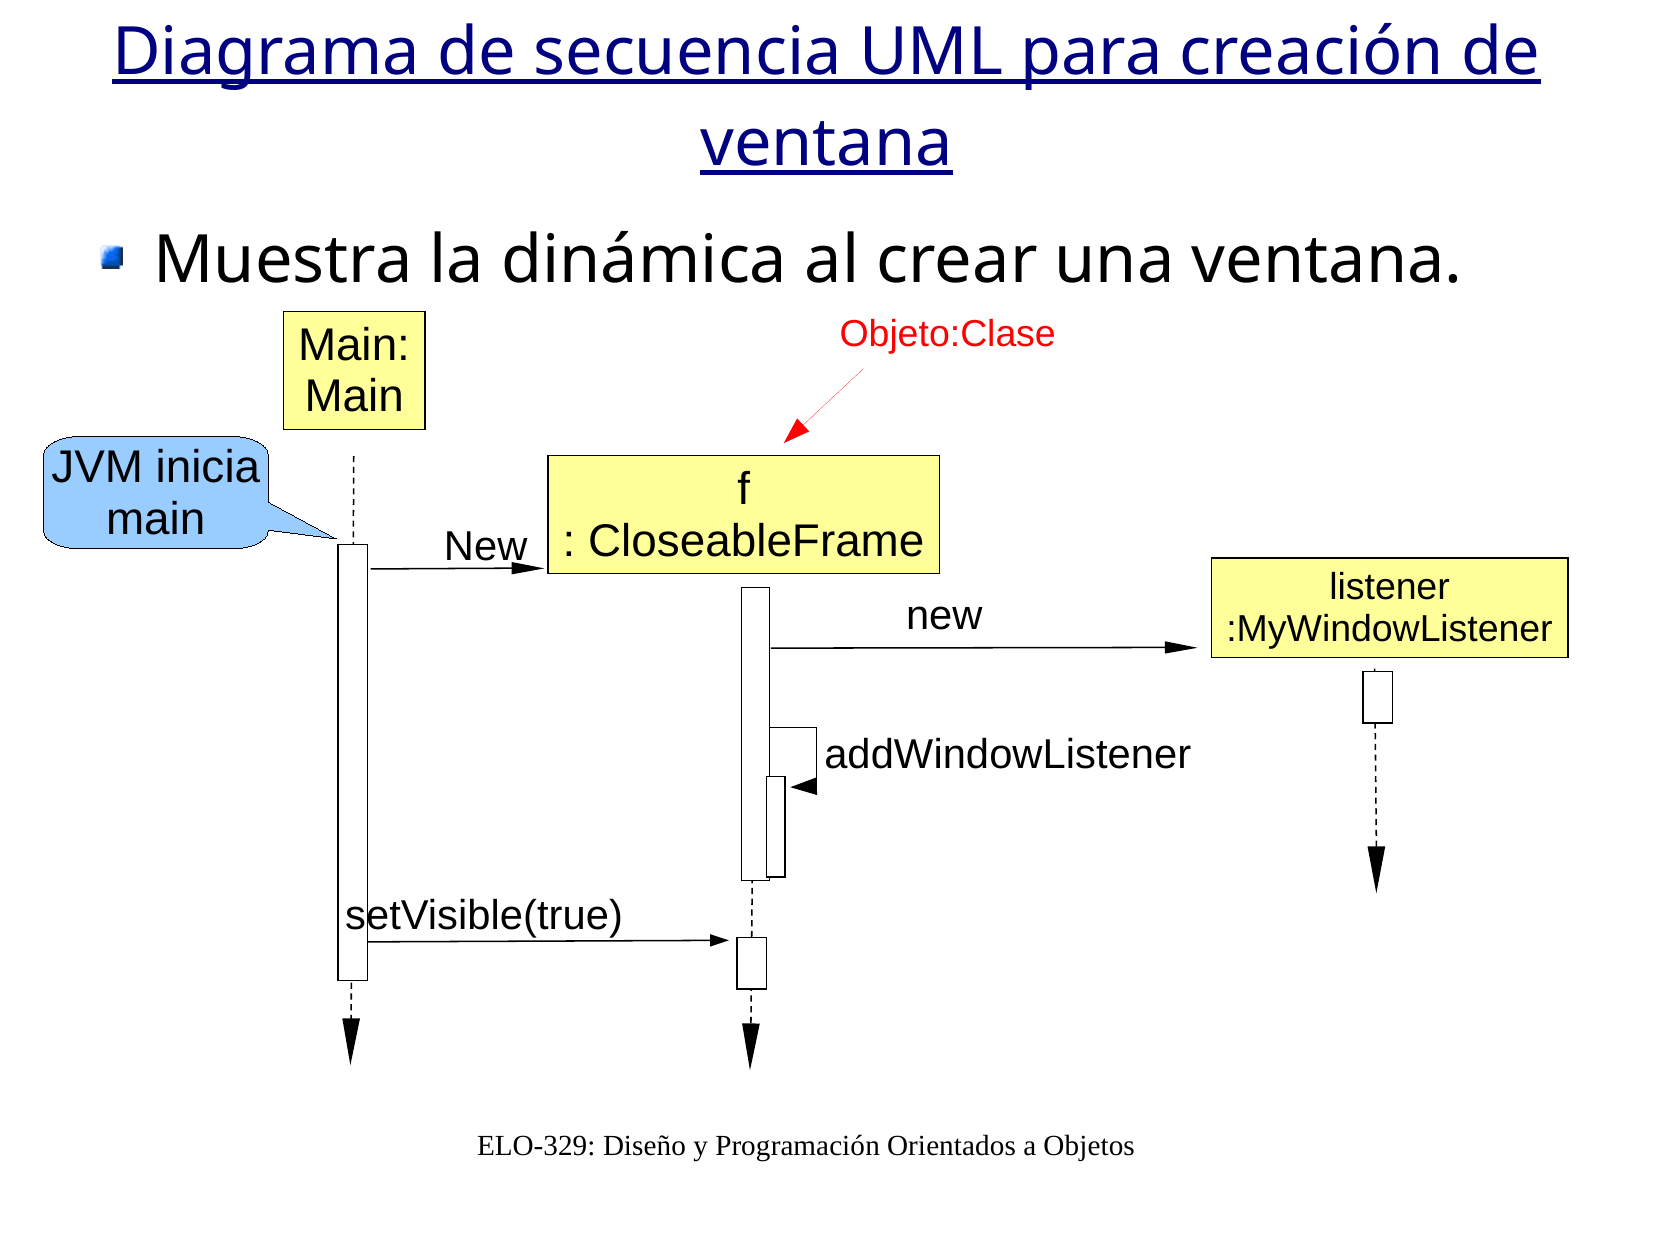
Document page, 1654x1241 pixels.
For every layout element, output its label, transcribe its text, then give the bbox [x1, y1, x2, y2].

text_box addWindowListener [809, 723, 1207, 786]
list Muestra la dinámica al crear una ventana. [82, 185, 1571, 369]
text_box [741, 587, 786, 881]
text_box [338, 947, 368, 981]
text_box Objeto:Clase [824, 304, 1117, 367]
text_box [1362, 671, 1393, 724]
text_box [338, 544, 368, 884]
text_box Main: Main [283, 311, 426, 430]
title Diagrama de secuencia UML para creación de ventana [82, 19, 1571, 168]
text_box setVisible(true) [330, 884, 639, 947]
text_box f : CloseableFrame [547, 455, 940, 574]
text_box New [429, 515, 555, 578]
text_box listener :MyWindowListener [1211, 558, 1568, 658]
text_box JVM inicia main [43, 436, 337, 549]
text_box addWindowListener [809, 728, 816, 779]
text_box new [891, 584, 998, 647]
text_box [736, 937, 767, 990]
